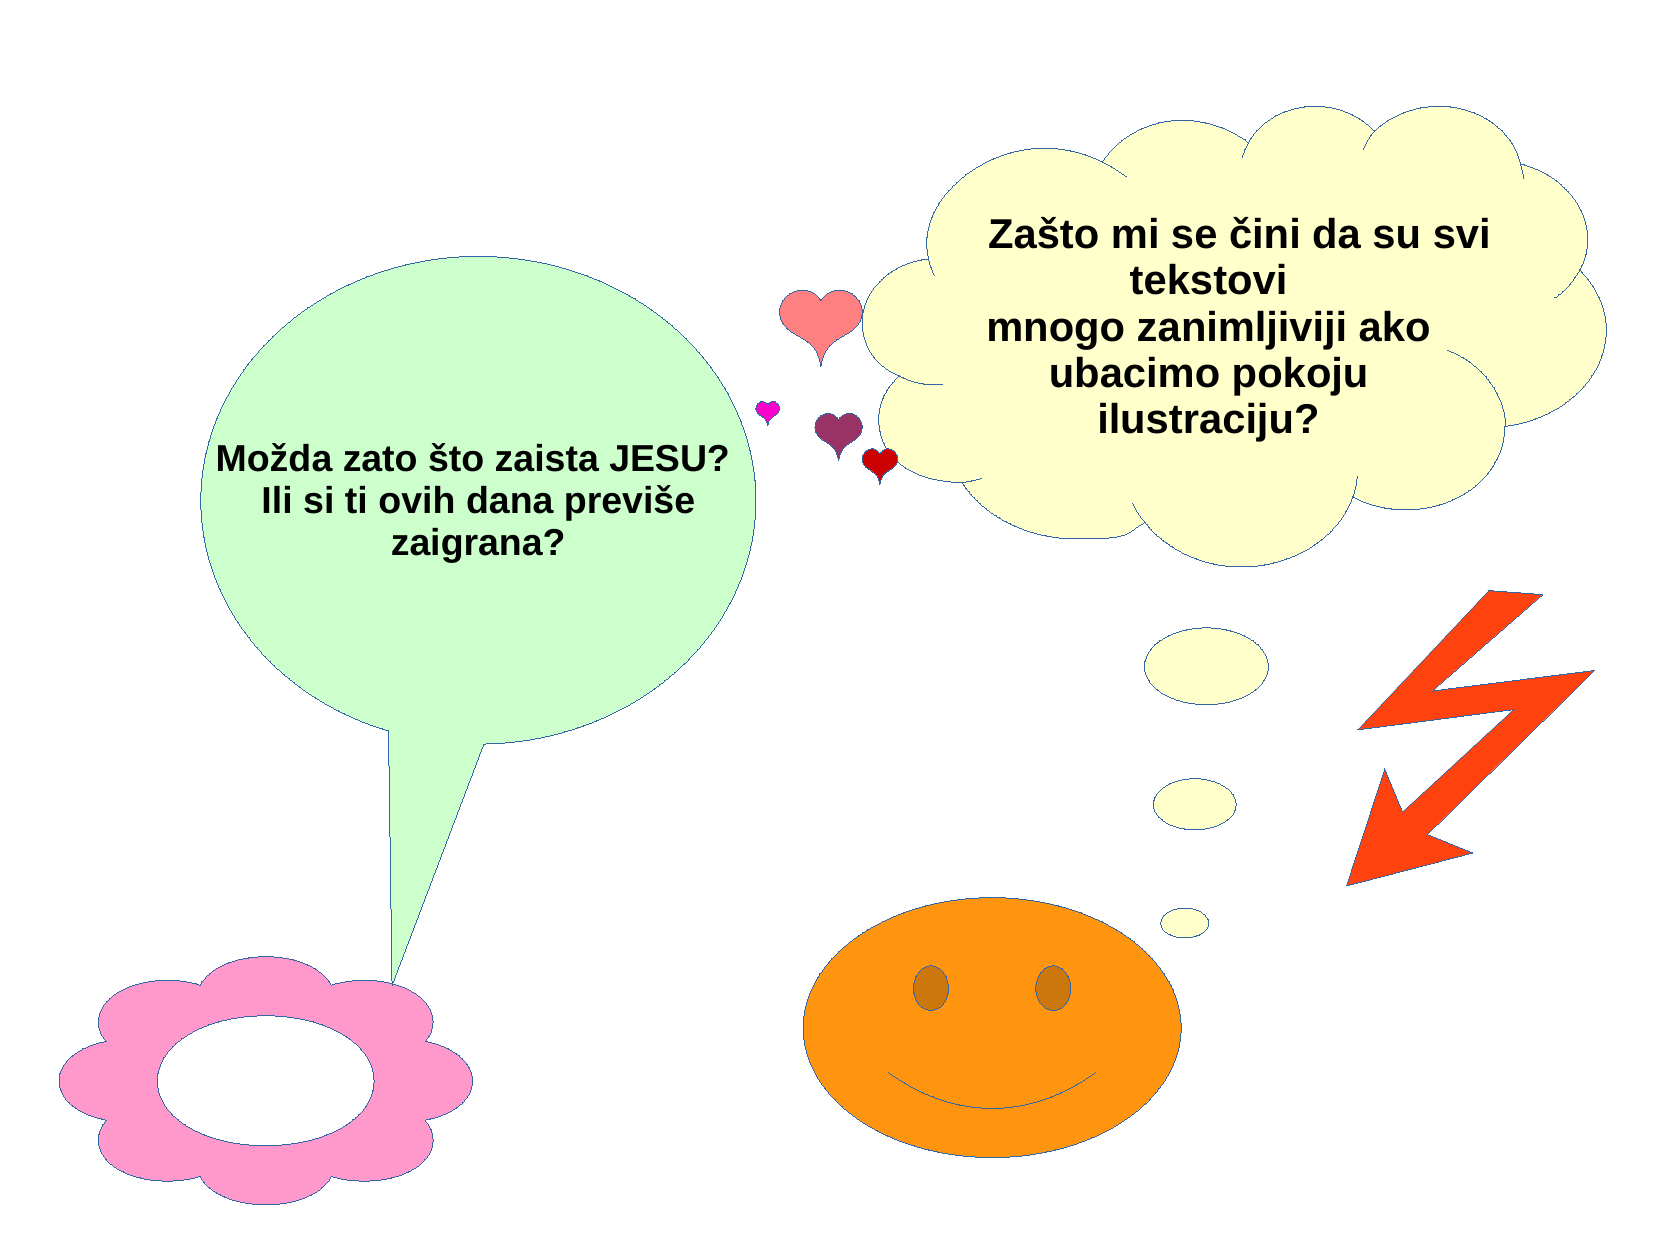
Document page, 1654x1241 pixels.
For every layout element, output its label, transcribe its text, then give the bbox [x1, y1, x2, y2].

text_box Možda zato što zaista JESU? Ili si ti ovih dana previše zaigrana? [200, 256, 756, 986]
text_box Zašto mi se čini da su svi tekstovi mnogo zanimljiviji ako ubacimo pokoju ilustraciju? [1153, 778, 1237, 830]
text_box [803, 897, 1182, 1158]
text_box [814, 413, 863, 461]
text_box [779, 290, 863, 367]
text_box [755, 401, 780, 426]
text_box [1346, 590, 1595, 886]
text_box Zašto mi se čini da su svi tekstovi mnogo zanimljiviji ako ubacimo pokoju ilustraciju? [862, 106, 1607, 567]
text_box [59, 956, 473, 1205]
text_box [862, 448, 898, 485]
text_box Zašto mi se čini da su svi tekstovi mnogo zanimljiviji ako ubacimo pokoju ilustraciju? [1144, 627, 1269, 705]
